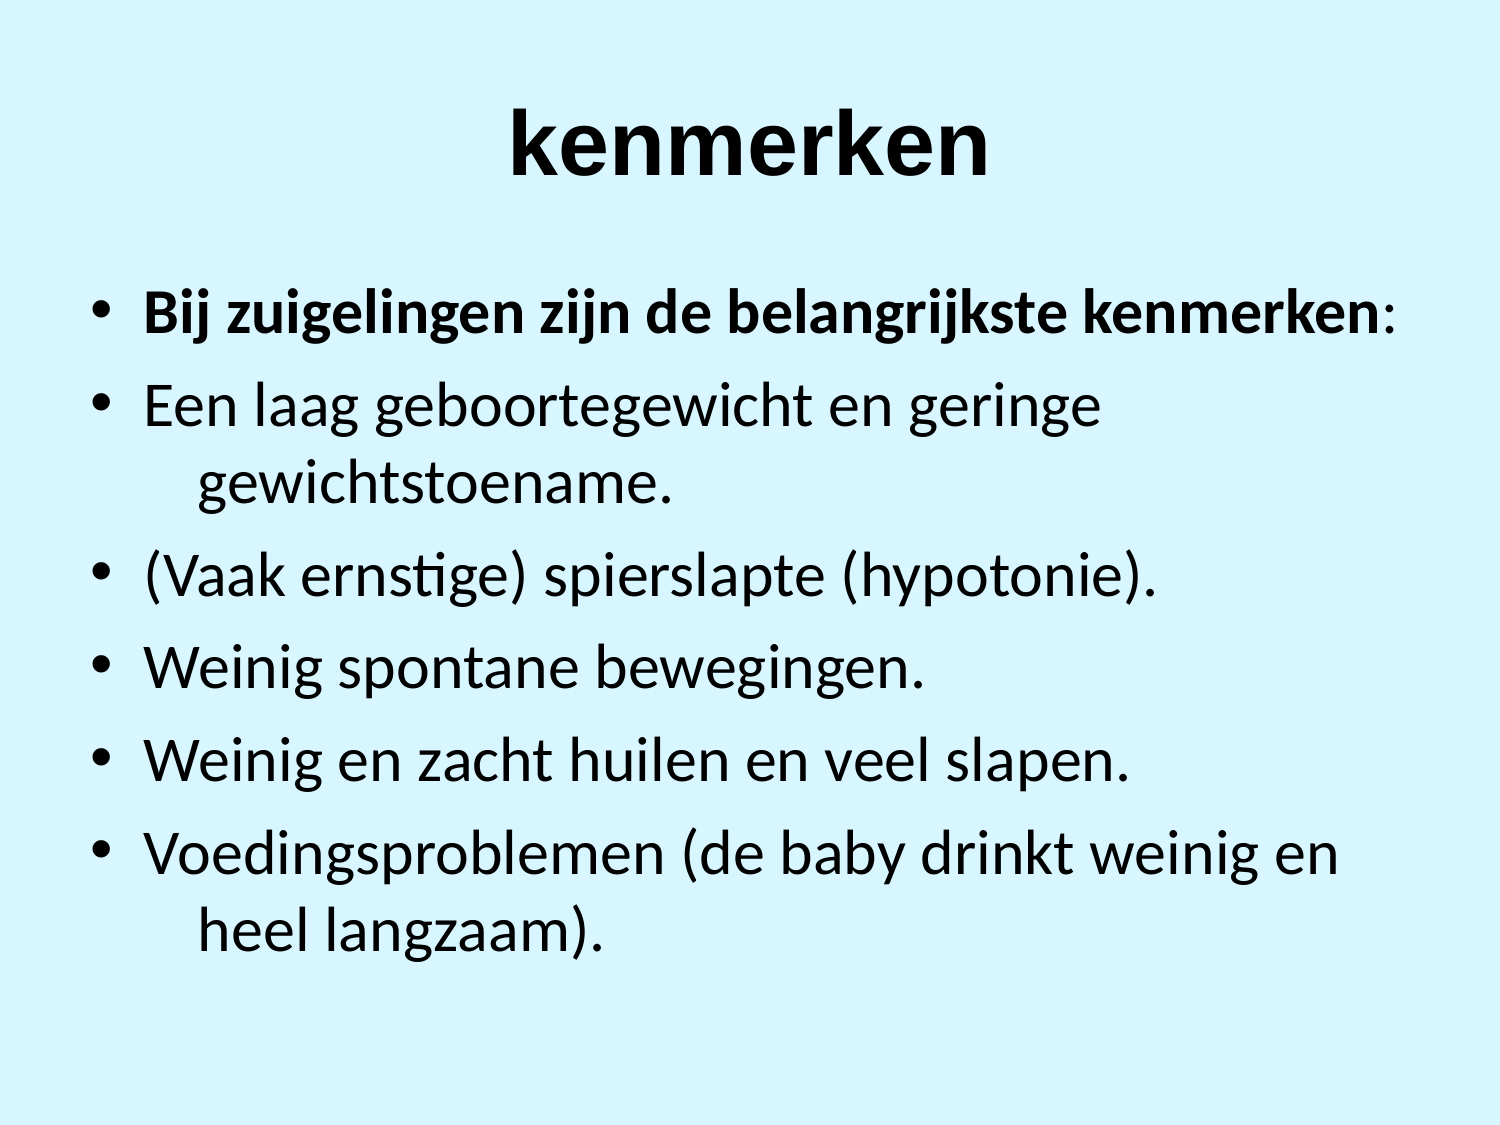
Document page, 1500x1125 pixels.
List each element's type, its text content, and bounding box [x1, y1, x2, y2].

title kenmerken [75, 45, 1426, 233]
list Bij zuigelingen zijn de belangrijkste kenmerken: Een laag geboortegewicht en geringe gewichtstoename. (Vaak ernstige) spierslapte (hypotonie). Weinig spontane bewegingen. Weinig en zacht huilen en veel slapen. Voedingsproblemen (de baby drinkt weinig en heel langzaam). [75, 262, 1426, 1005]
